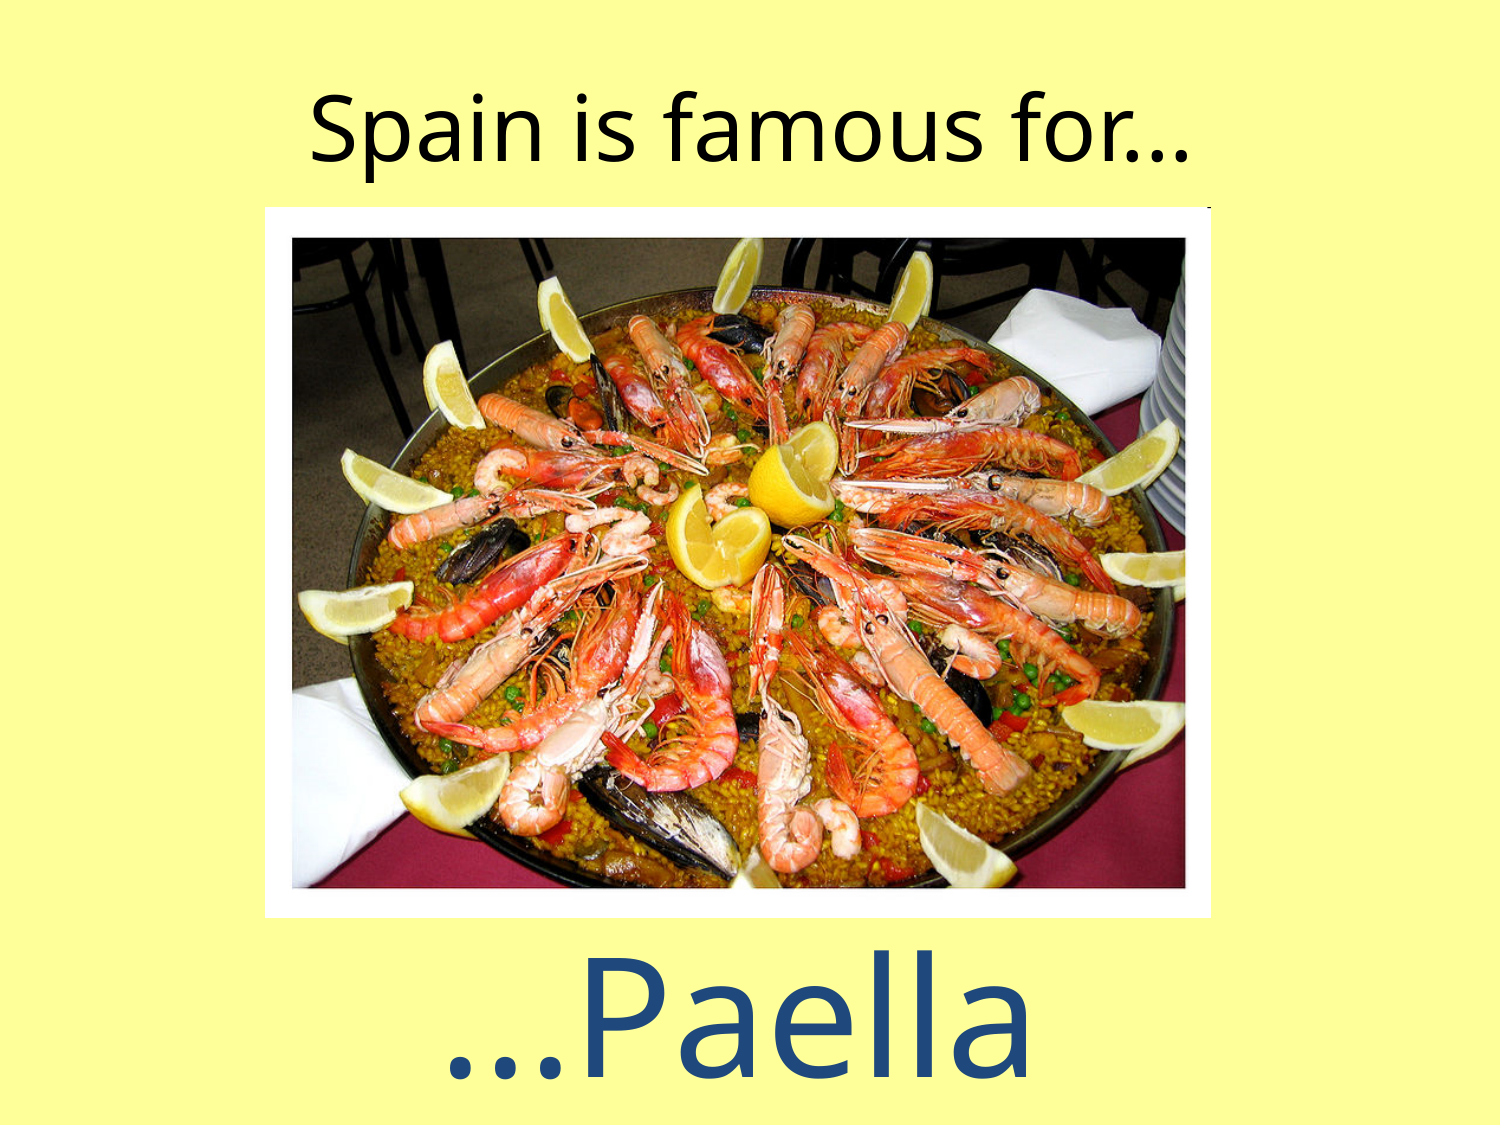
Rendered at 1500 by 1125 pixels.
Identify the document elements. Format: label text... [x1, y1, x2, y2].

text_box Spain is famous for... [76, 31, 1427, 219]
picture [265, 207, 1211, 916]
text_box ...Paella [64, 916, 1415, 1105]
